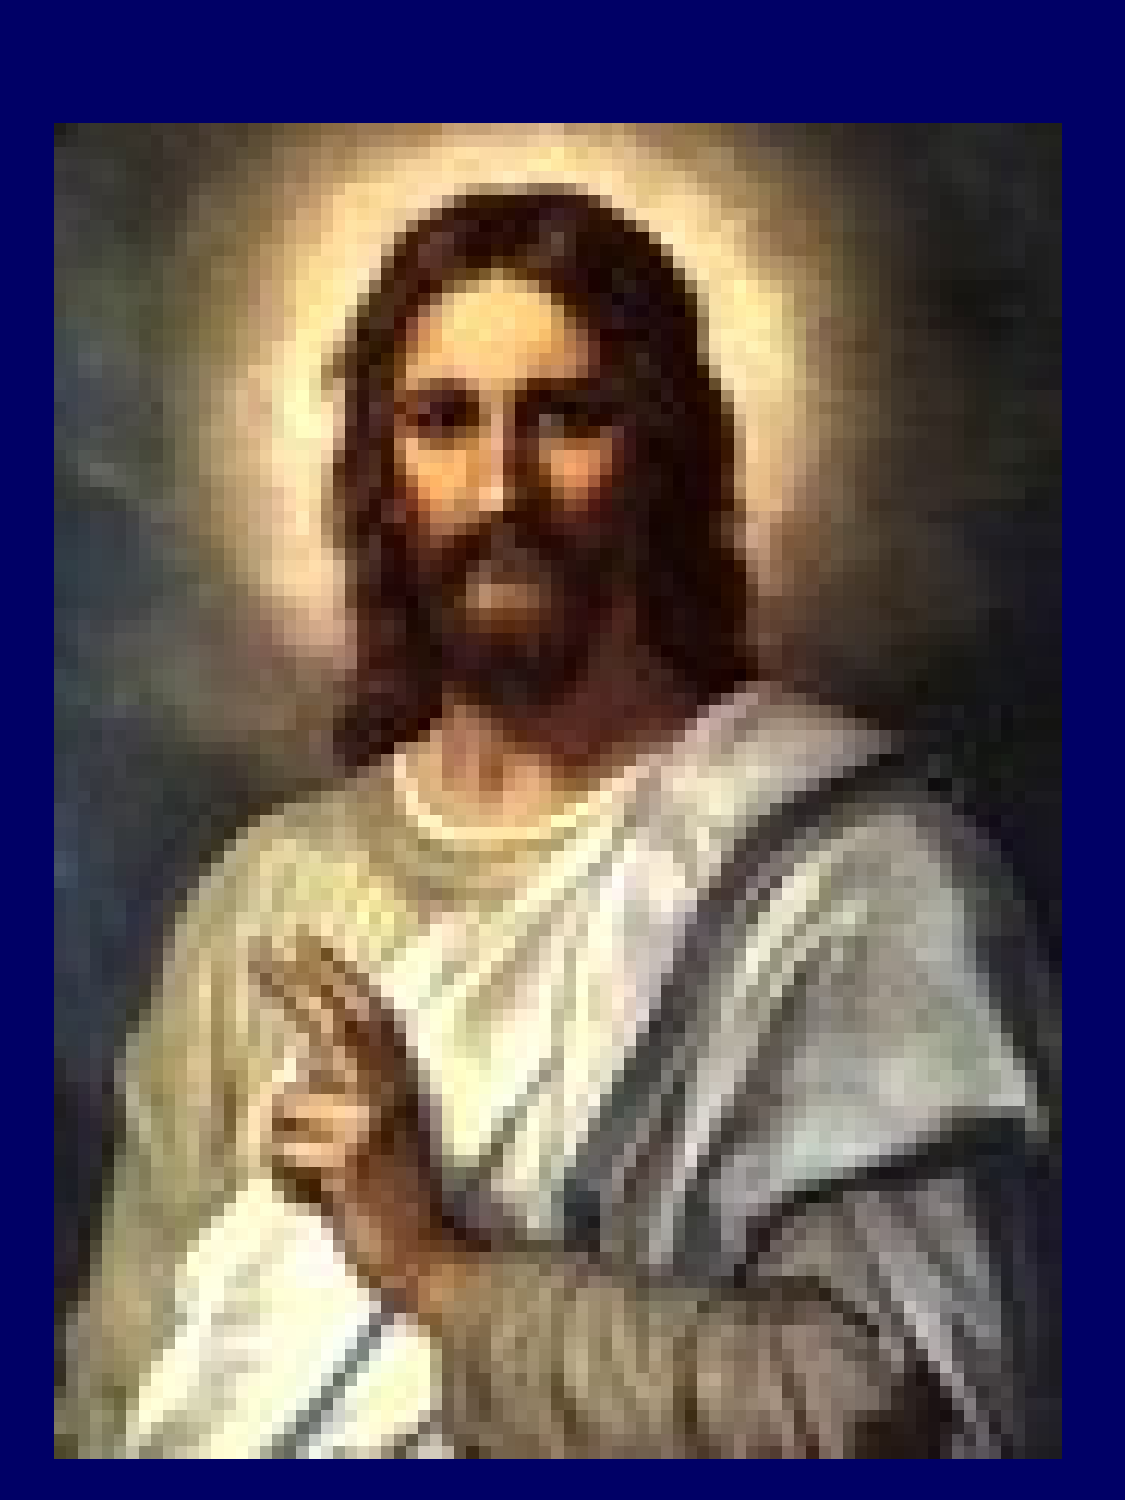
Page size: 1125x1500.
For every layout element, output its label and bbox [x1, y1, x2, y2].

picture [54, 123, 1062, 1459]
